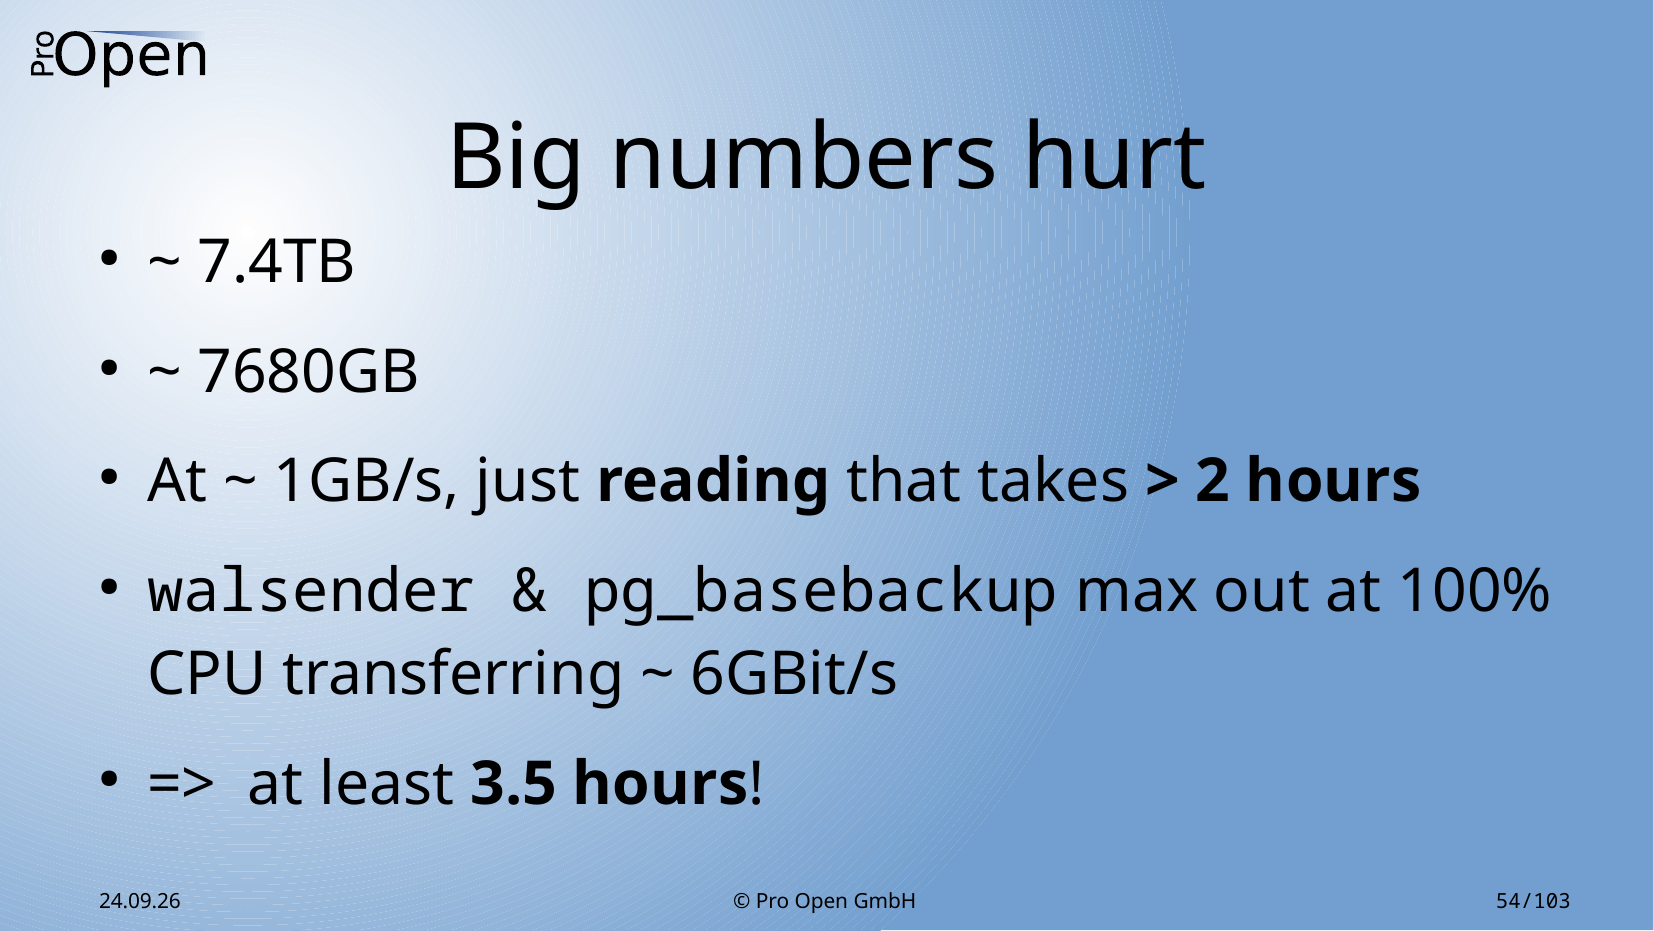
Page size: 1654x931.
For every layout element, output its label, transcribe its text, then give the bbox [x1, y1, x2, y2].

title Big numbers hurt [82, 88, 1571, 217]
list ~ 7.4TB ~ 7680GB At ~ 1GB/s, just reading that takes > 2 hours walsender & pg_basebackup max out at 100% CPU transferring ~ 6GBit/s => at least 3.5 hours! [82, 217, 1571, 827]
